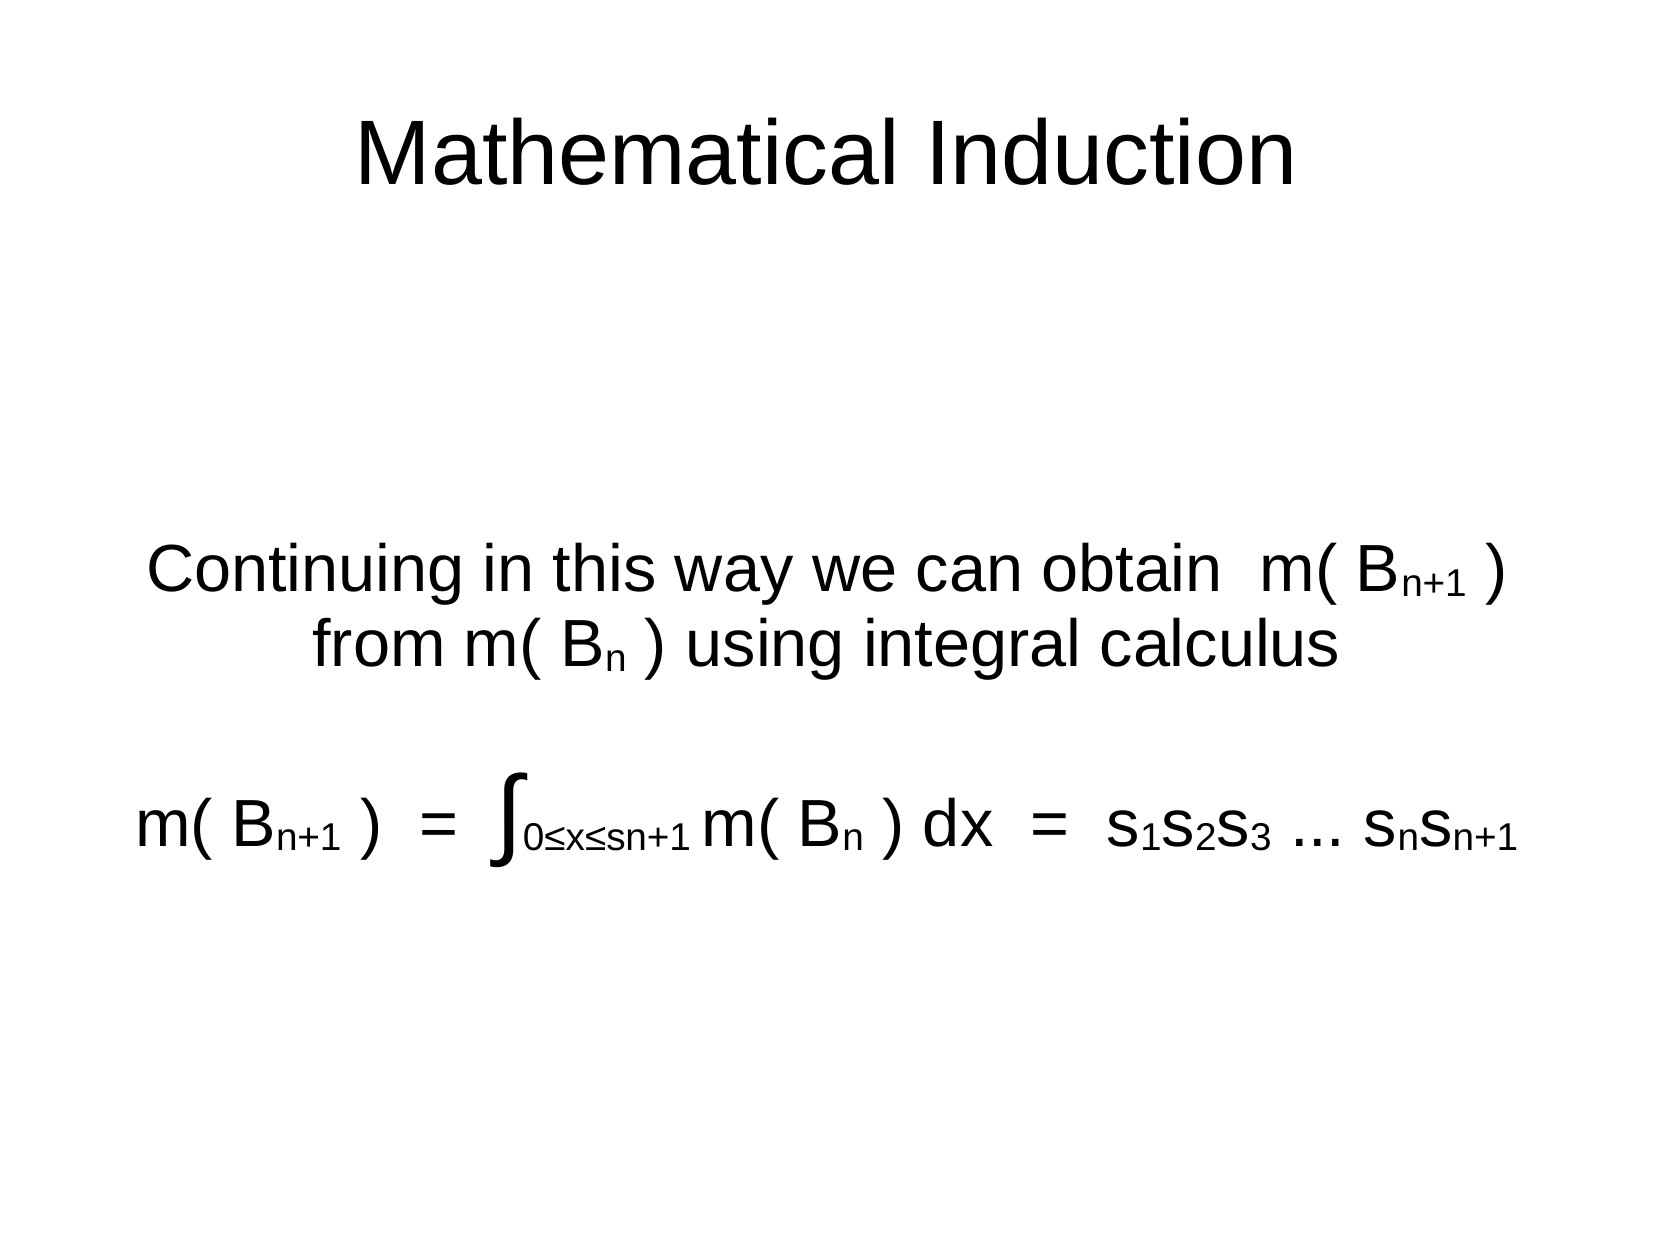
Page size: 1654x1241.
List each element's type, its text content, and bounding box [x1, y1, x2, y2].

title Mathematical Induction [82, 56, 1571, 250]
subtitle Continuing in this way we can obtain m( Bn+1 ) from m( Bn ) using integral calculus m( Bn+1 ) = ∫0≤x≤sn+1 m( Bn ) dx = s1s2s3 ... snsn+1 [82, 297, 1571, 1102]
